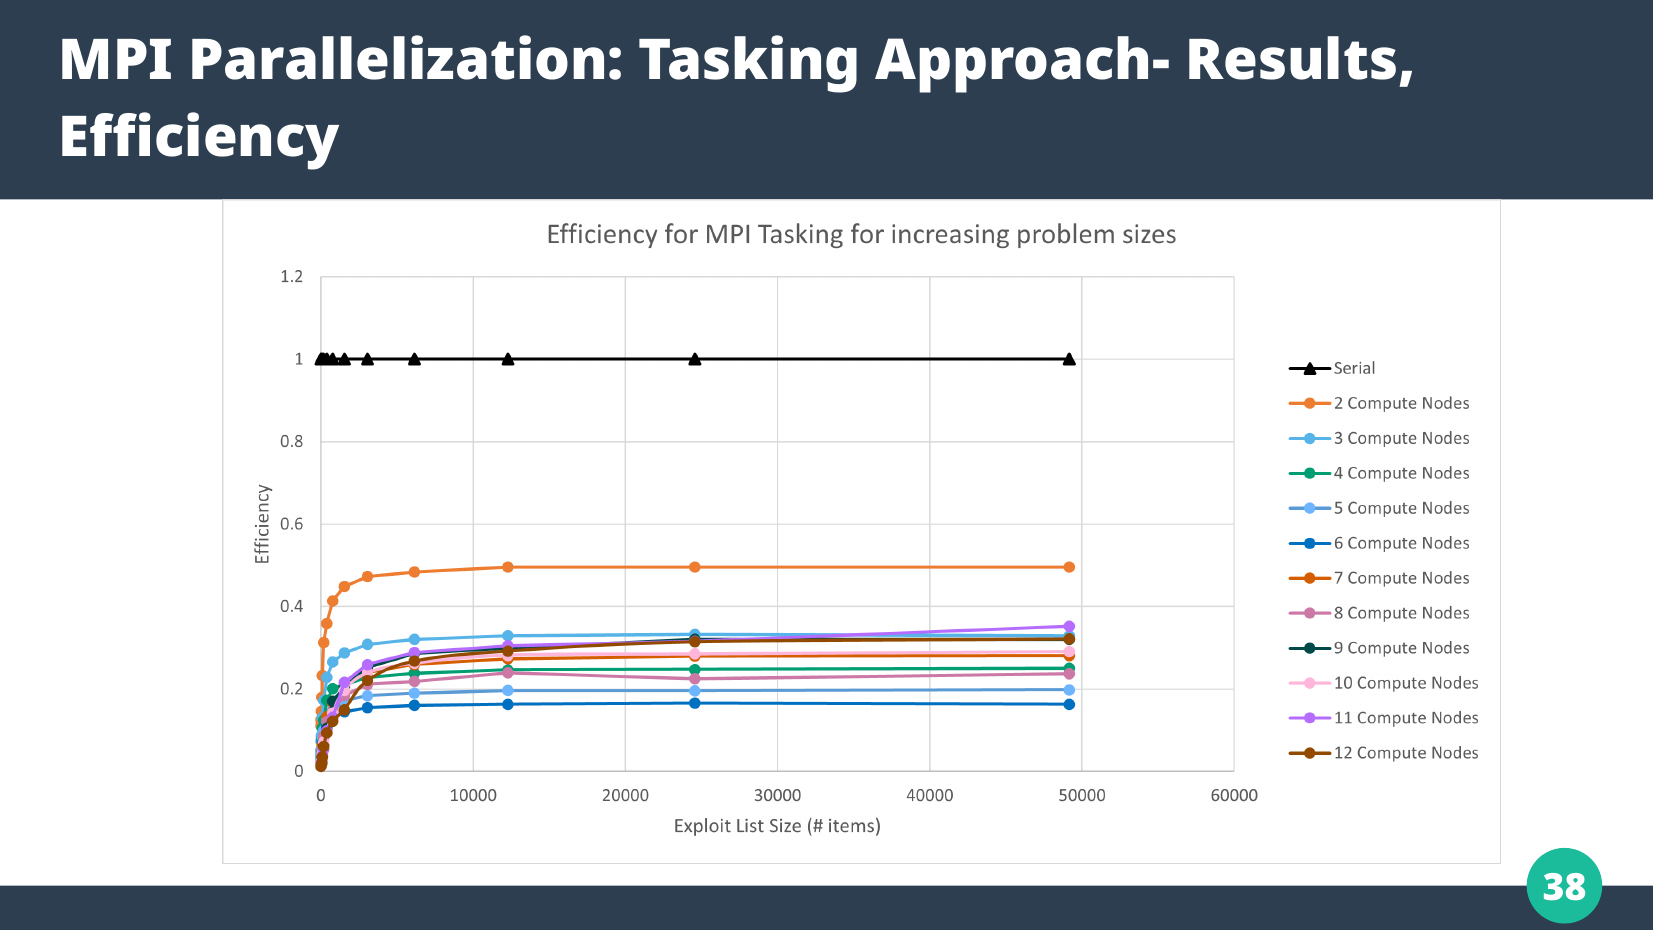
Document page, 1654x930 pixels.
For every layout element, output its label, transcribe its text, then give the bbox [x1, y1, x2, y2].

picture [222, 199, 1501, 864]
title MPI Parallelization: Tasking Approach- Results, Efficiency [58, 36, 1594, 155]
